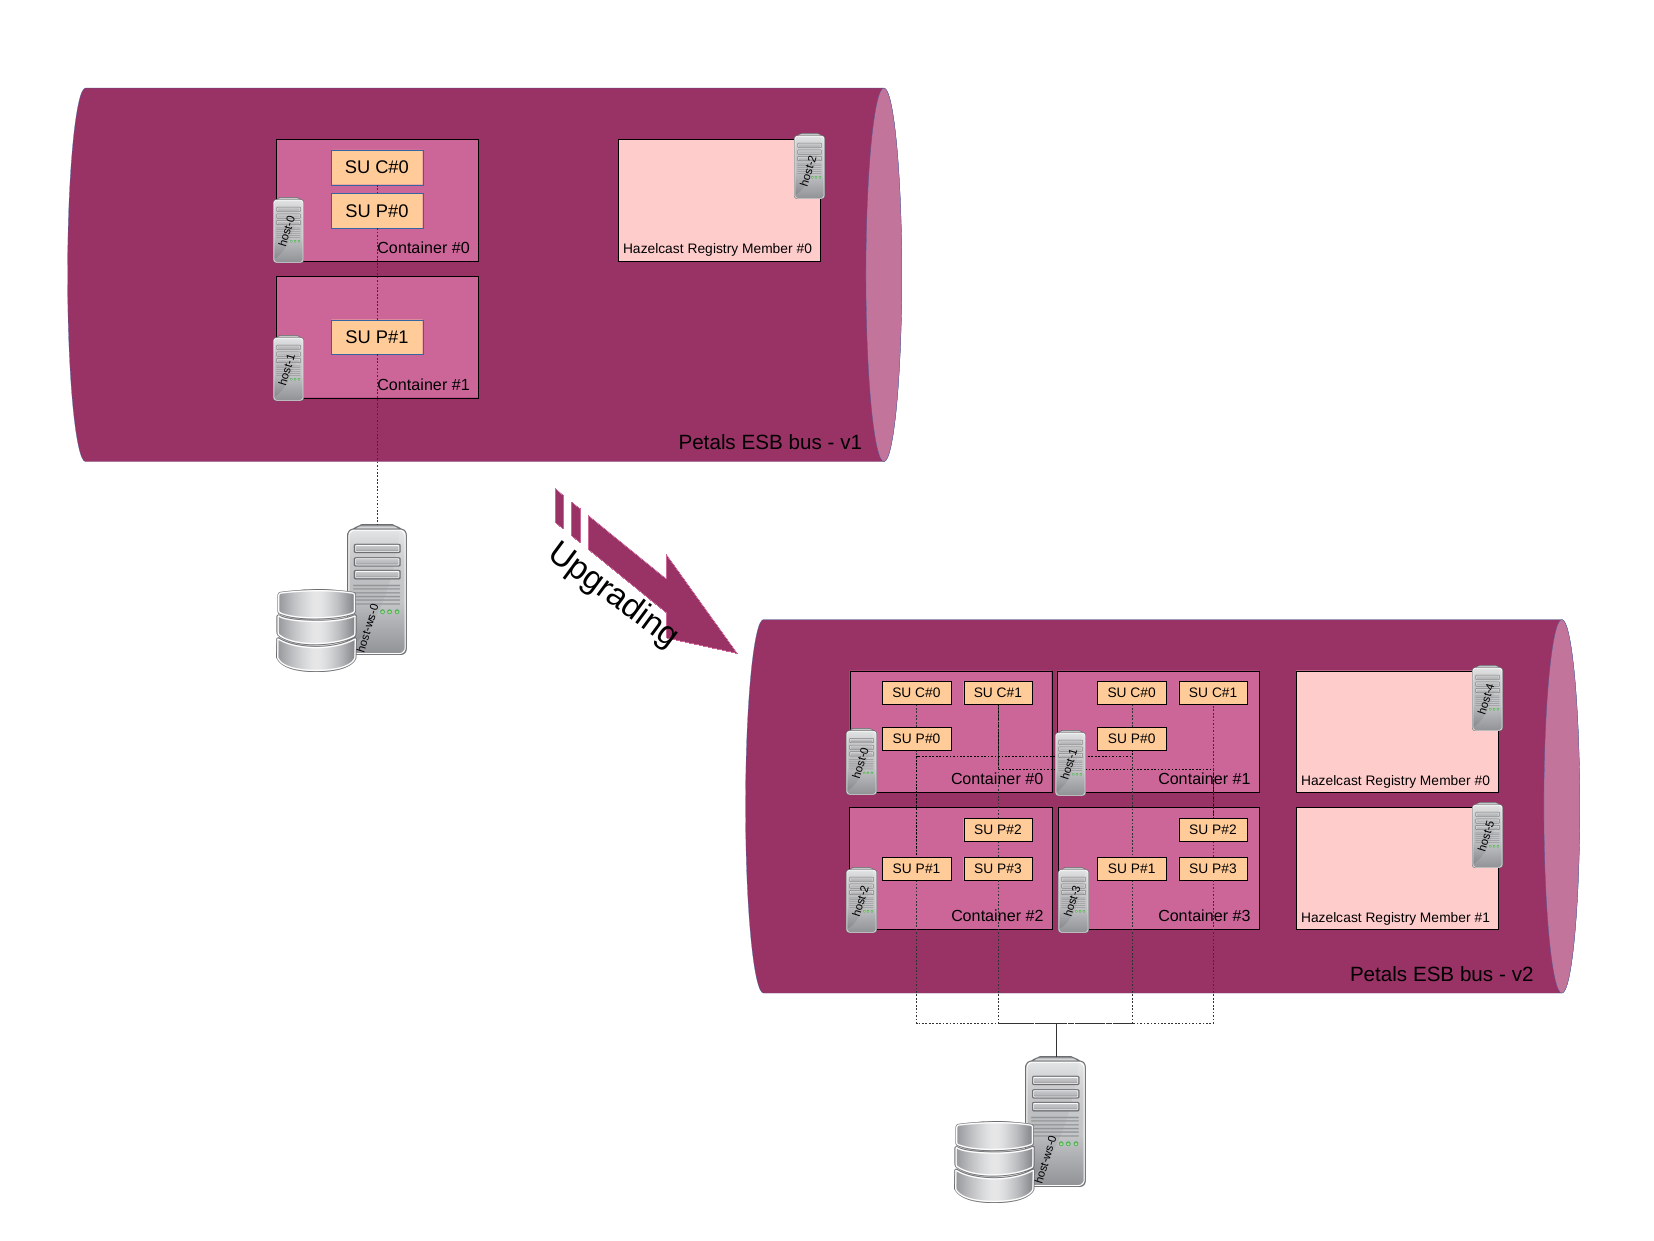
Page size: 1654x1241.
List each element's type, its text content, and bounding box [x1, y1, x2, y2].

chart [1, 0, 1653, 1241]
text_box [571, 502, 581, 535]
text_box Upgrading [525, 518, 704, 669]
text_box [555, 488, 564, 523]
text_box [588, 515, 738, 654]
